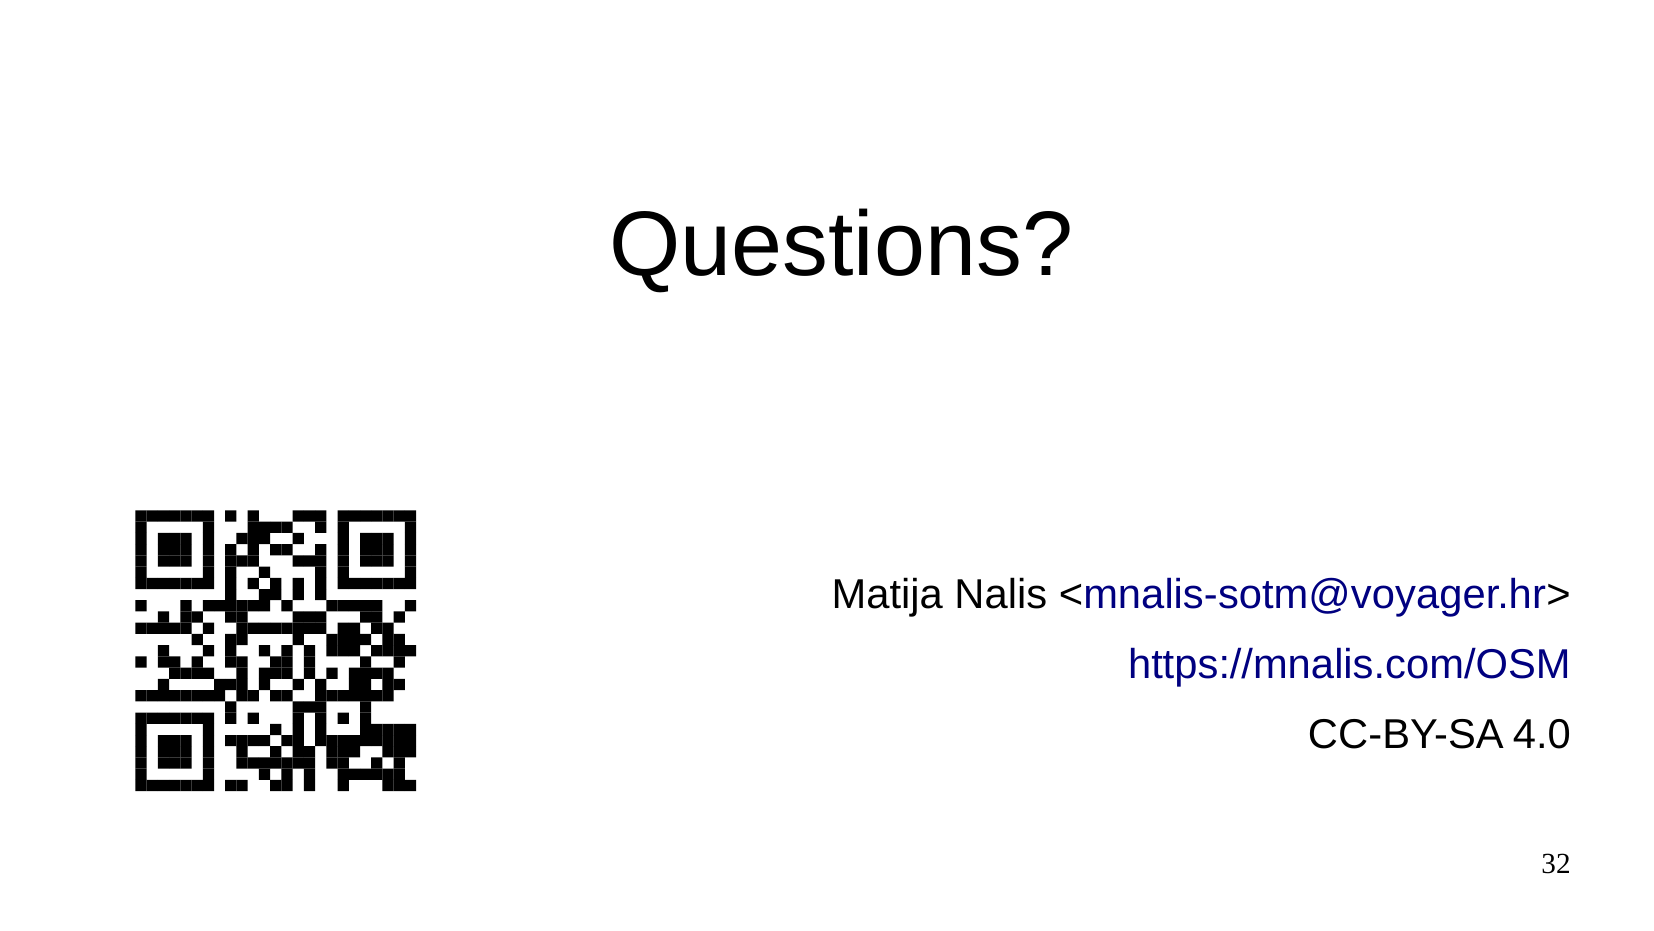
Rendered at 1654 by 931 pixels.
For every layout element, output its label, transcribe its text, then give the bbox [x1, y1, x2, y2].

picture [112, 487, 440, 815]
text_box Matija Nalis <mnalis-sotm@voyager.hr> https://mnalis.com/OSM CC-BY-SA 4.0 [442, 472, 1571, 758]
subtitle Questions? [112, 37, 1571, 451]
